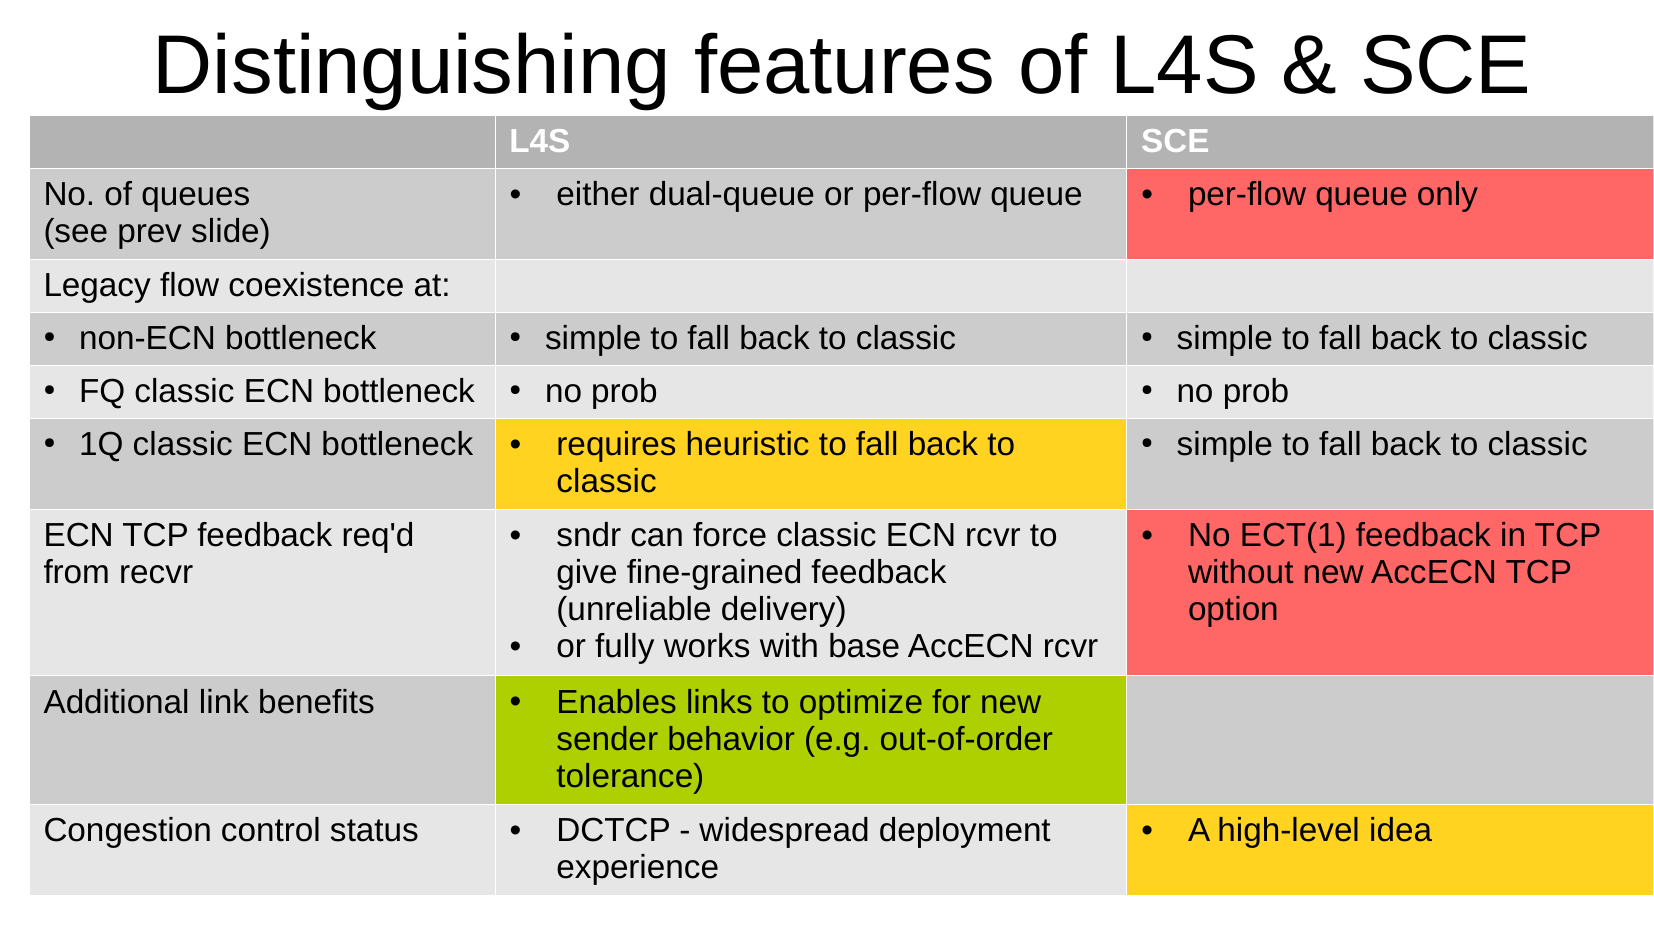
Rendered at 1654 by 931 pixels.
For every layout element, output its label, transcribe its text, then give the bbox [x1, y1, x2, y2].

table_cell non-ECN bottleneck [30, 313, 495, 365]
table_cell requires heuristic to fall back to classic [496, 419, 1126, 509]
table_header SCE [1127, 116, 1654, 168]
table_cell either dual-queue or per-flow queue [496, 169, 1126, 259]
table_cell A high-level idea [1127, 805, 1654, 895]
table_cell Congestion control status [30, 805, 495, 895]
table_cell simple to fall back to classic [1127, 419, 1654, 509]
table_cell [496, 260, 1126, 312]
table_cell FQ classic ECN bottleneck [30, 366, 495, 418]
table_cell No ECT(1) feedback in TCP without new AccECN TCP option [1127, 510, 1654, 675]
table_cell 1Q classic ECN bottleneck [30, 419, 495, 509]
table_cell simple to fall back to classic [1127, 313, 1654, 365]
table_header [30, 116, 495, 168]
table_cell No. of queues (see prev slide) [30, 169, 495, 259]
table_cell ECN TCP feedback req'd from recvr [30, 510, 495, 675]
table_cell Additional link benefits [30, 676, 495, 804]
table_cell Enables links to optimize for new sender behavior (e.g. out-of-order tolerance) [496, 676, 1126, 804]
table_cell [1127, 676, 1654, 804]
table_cell [1127, 260, 1654, 312]
table_cell DCTCP - widespread deployment experience [496, 805, 1126, 895]
table_cell no prob [1127, 366, 1654, 418]
table_cell sndr can force classic ECN rcvr to give fine-grained feedback (unreliable delivery) or fully works with base AccECN rcvr [496, 510, 1126, 675]
table_cell simple to fall back to classic [496, 313, 1126, 365]
text_box Distinguishing features of L4S & SCE [84, 0, 1601, 115]
table_cell no prob [496, 366, 1126, 418]
table_header L4S [496, 116, 1126, 168]
table_cell per-flow queue only [1127, 169, 1654, 259]
table_cell Legacy flow coexistence at: [30, 260, 495, 312]
